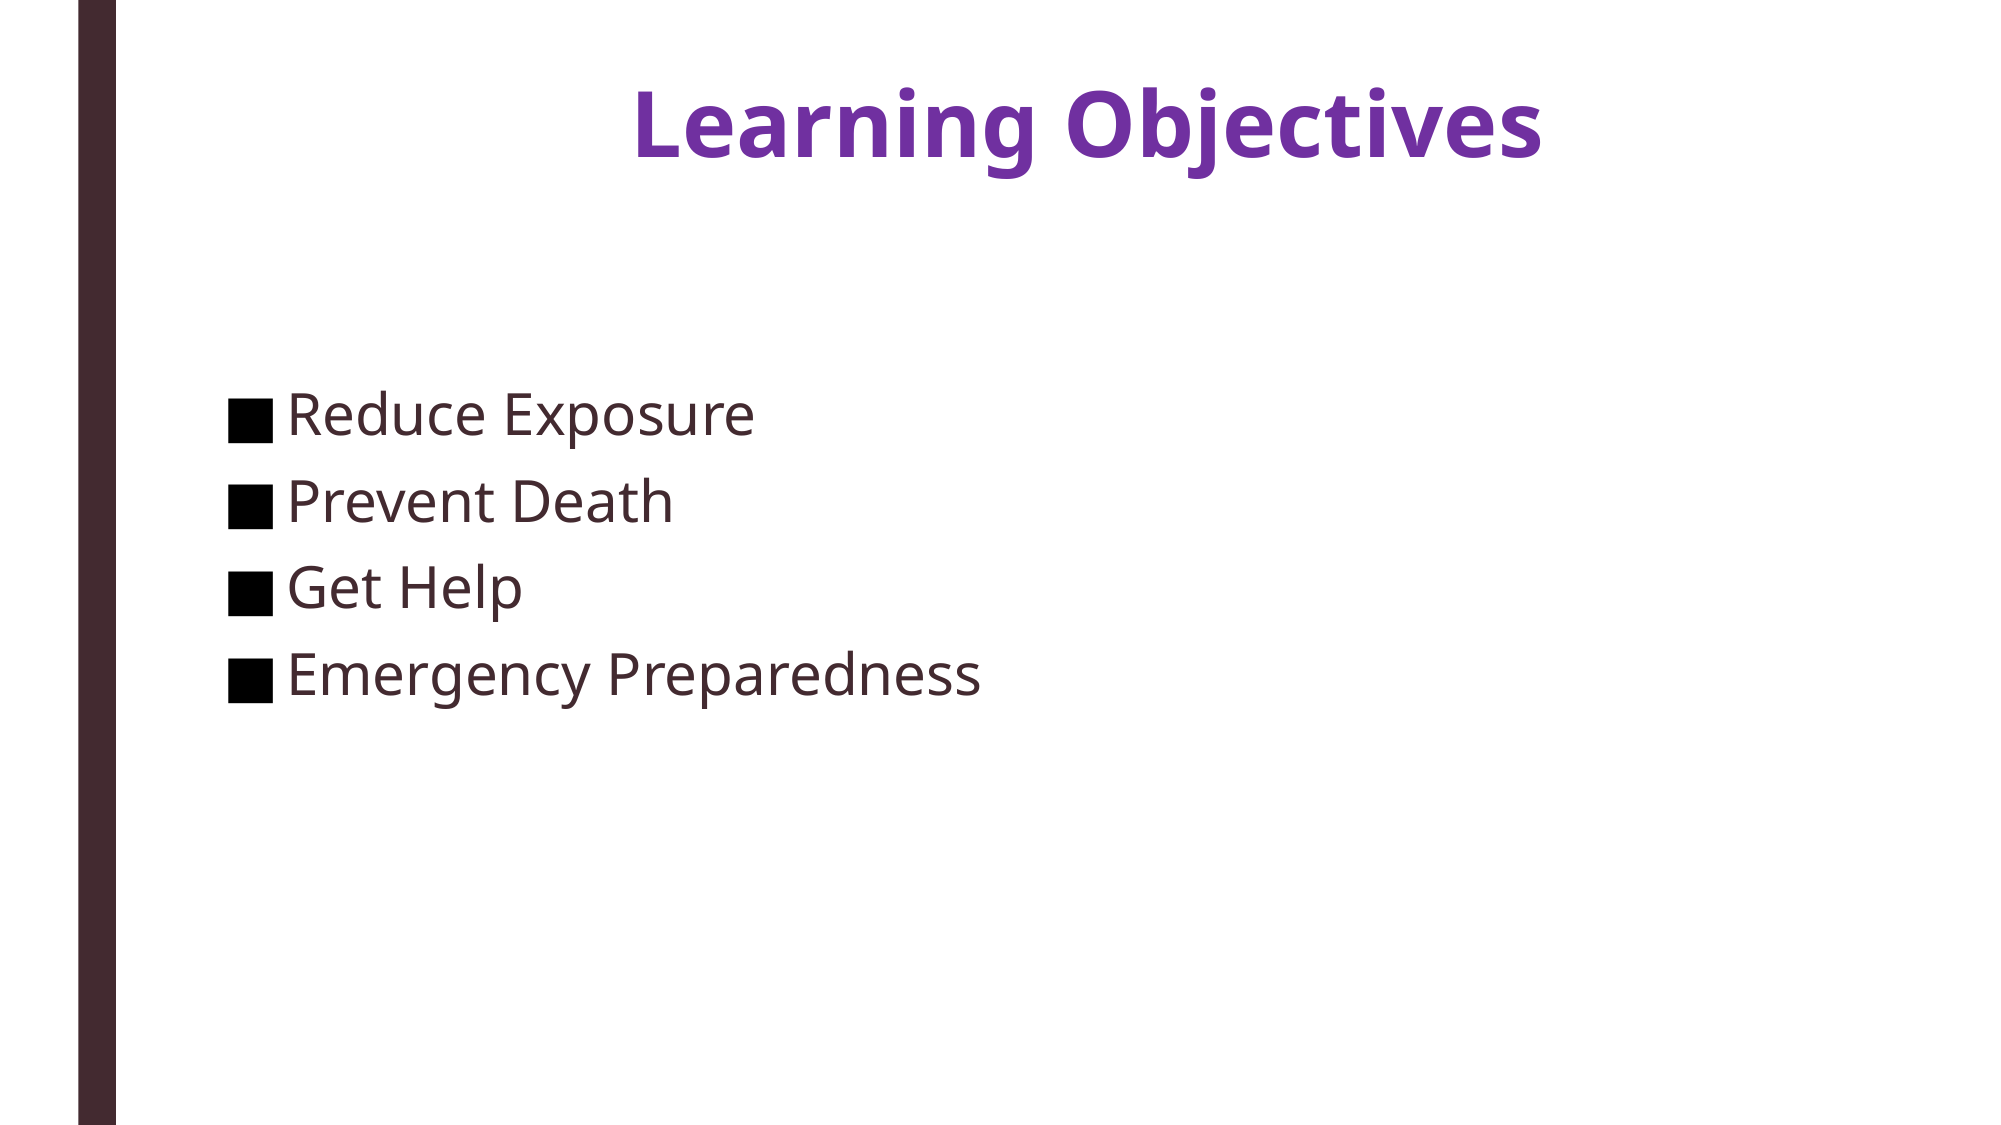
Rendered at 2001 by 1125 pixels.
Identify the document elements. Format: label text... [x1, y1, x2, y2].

title Learning Objectives [174, 71, 2000, 316]
list Reduce Exposure Prevent Death Get Help Emergency Preparedness [208, 375, 1473, 964]
